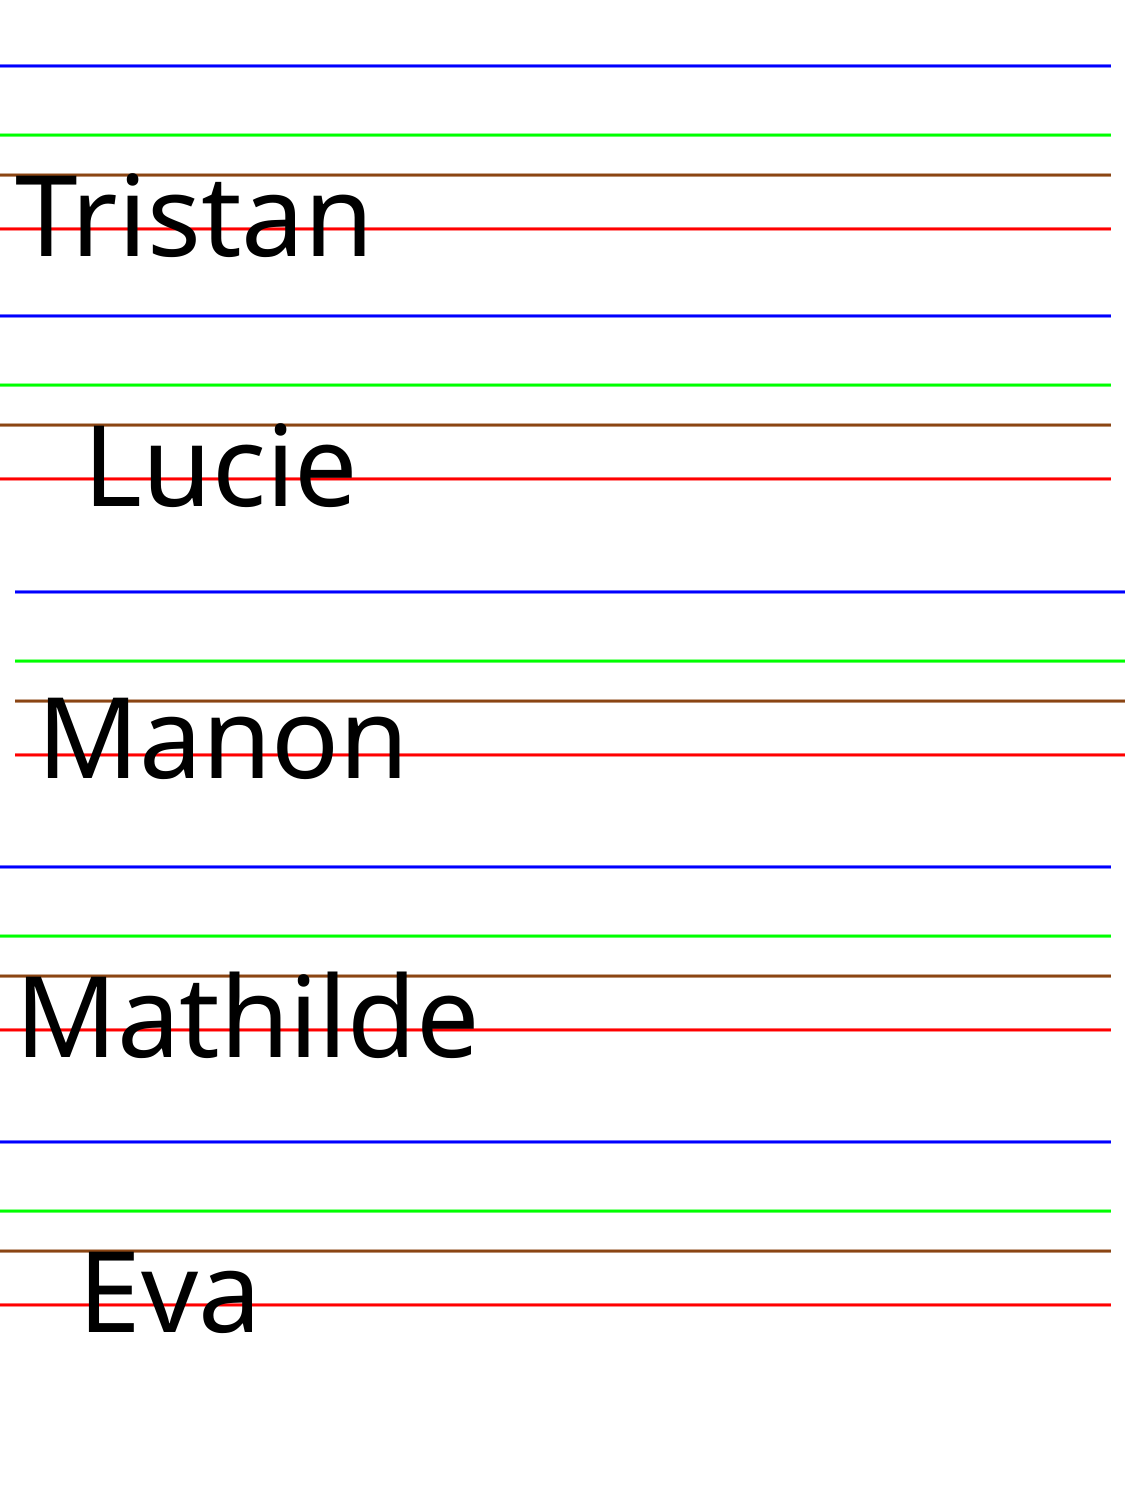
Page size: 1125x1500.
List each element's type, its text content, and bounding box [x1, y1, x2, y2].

picture [0, 838, 1111, 1064]
picture [15, 563, 1125, 789]
text_box Lucie [68, 387, 374, 537]
text_box Tristan [0, 136, 390, 286]
text_box Eva [64, 1212, 277, 1362]
text_box Mathilde [0, 937, 496, 1087]
picture [0, 37, 1111, 263]
text_box Manon [22, 658, 425, 808]
picture [0, 287, 1111, 513]
picture [0, 1113, 1111, 1339]
